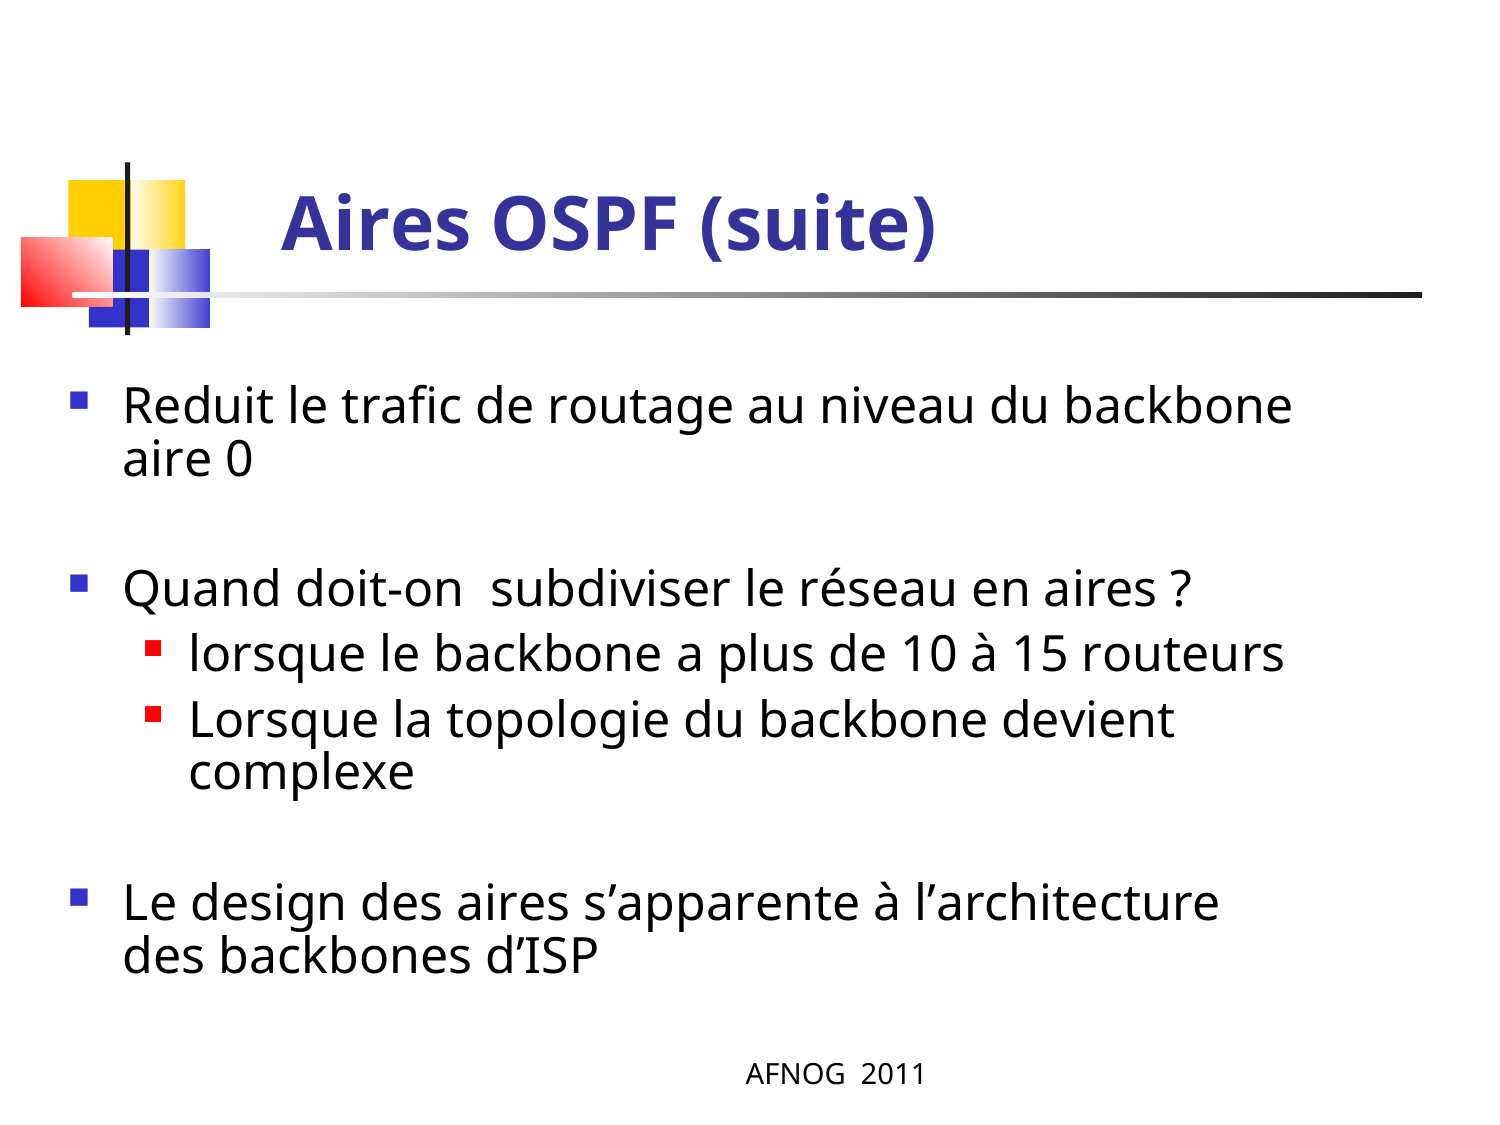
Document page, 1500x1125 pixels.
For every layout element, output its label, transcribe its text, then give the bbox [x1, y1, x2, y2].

list Reduit le trafic de routage au niveau du backbone aire 0 Quand doit-on subdiviser le réseau en aires ? lorsque le backbone a plus de 10 à 15 routeurs Lorsque la topologie du backbone devient complexe Le design des aires s’apparente à l’architecture des backbones d’ISP [53, 373, 1329, 1032]
text_box AFNOG 2011 [599, 1032, 1074, 1099]
title Aires OSPF (suite)‏ [188, 35, 1468, 276]
